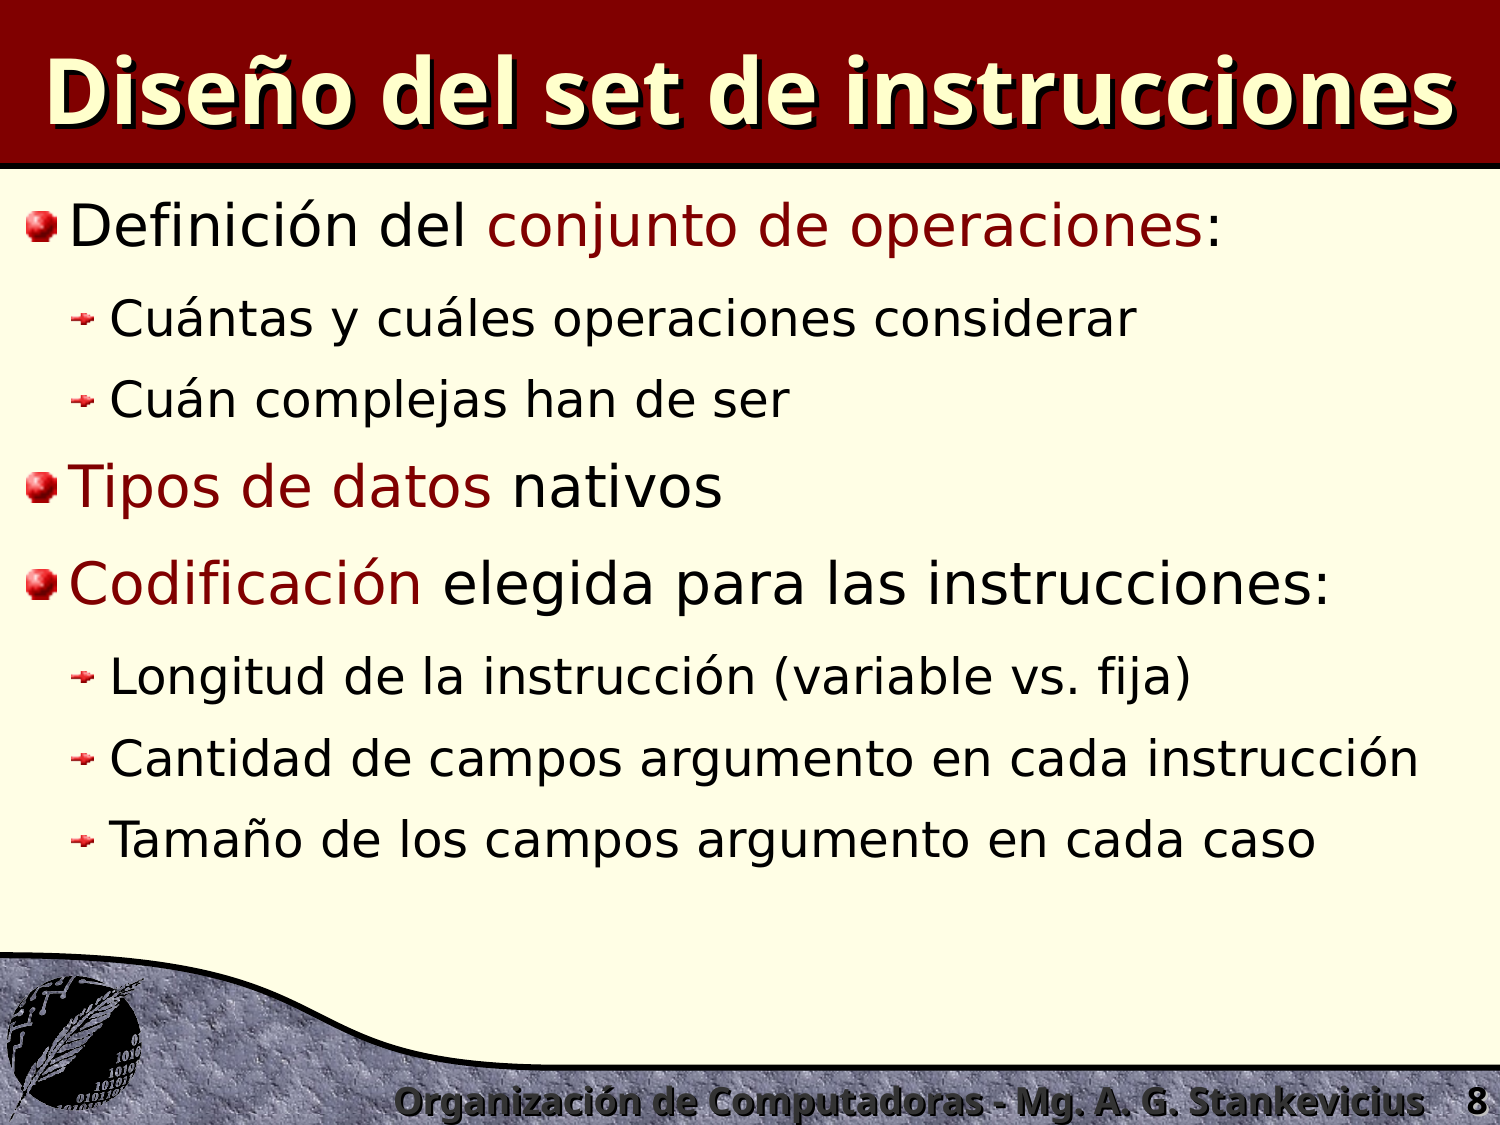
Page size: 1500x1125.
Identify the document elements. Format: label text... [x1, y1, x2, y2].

picture [1058, 1100, 1065, 1110]
title Diseño del set de instrucciones [15, 12, 1485, 153]
picture [802, 1100, 806, 1110]
list Definición del conjunto de operaciones: Cuántas y cuáles operaciones considerar Cuán complejas han de ser Tipos de datos nativos Codificación elegida para las instrucciones: Longitud de la instrucción (variable vs. fija) Cantidad de campos argumento en cada instrucción Tamaño de los campos argumento en cada caso [11, 192, 1486, 935]
picture [448, 1100, 455, 1110]
picture [0, 959, 1500, 1125]
